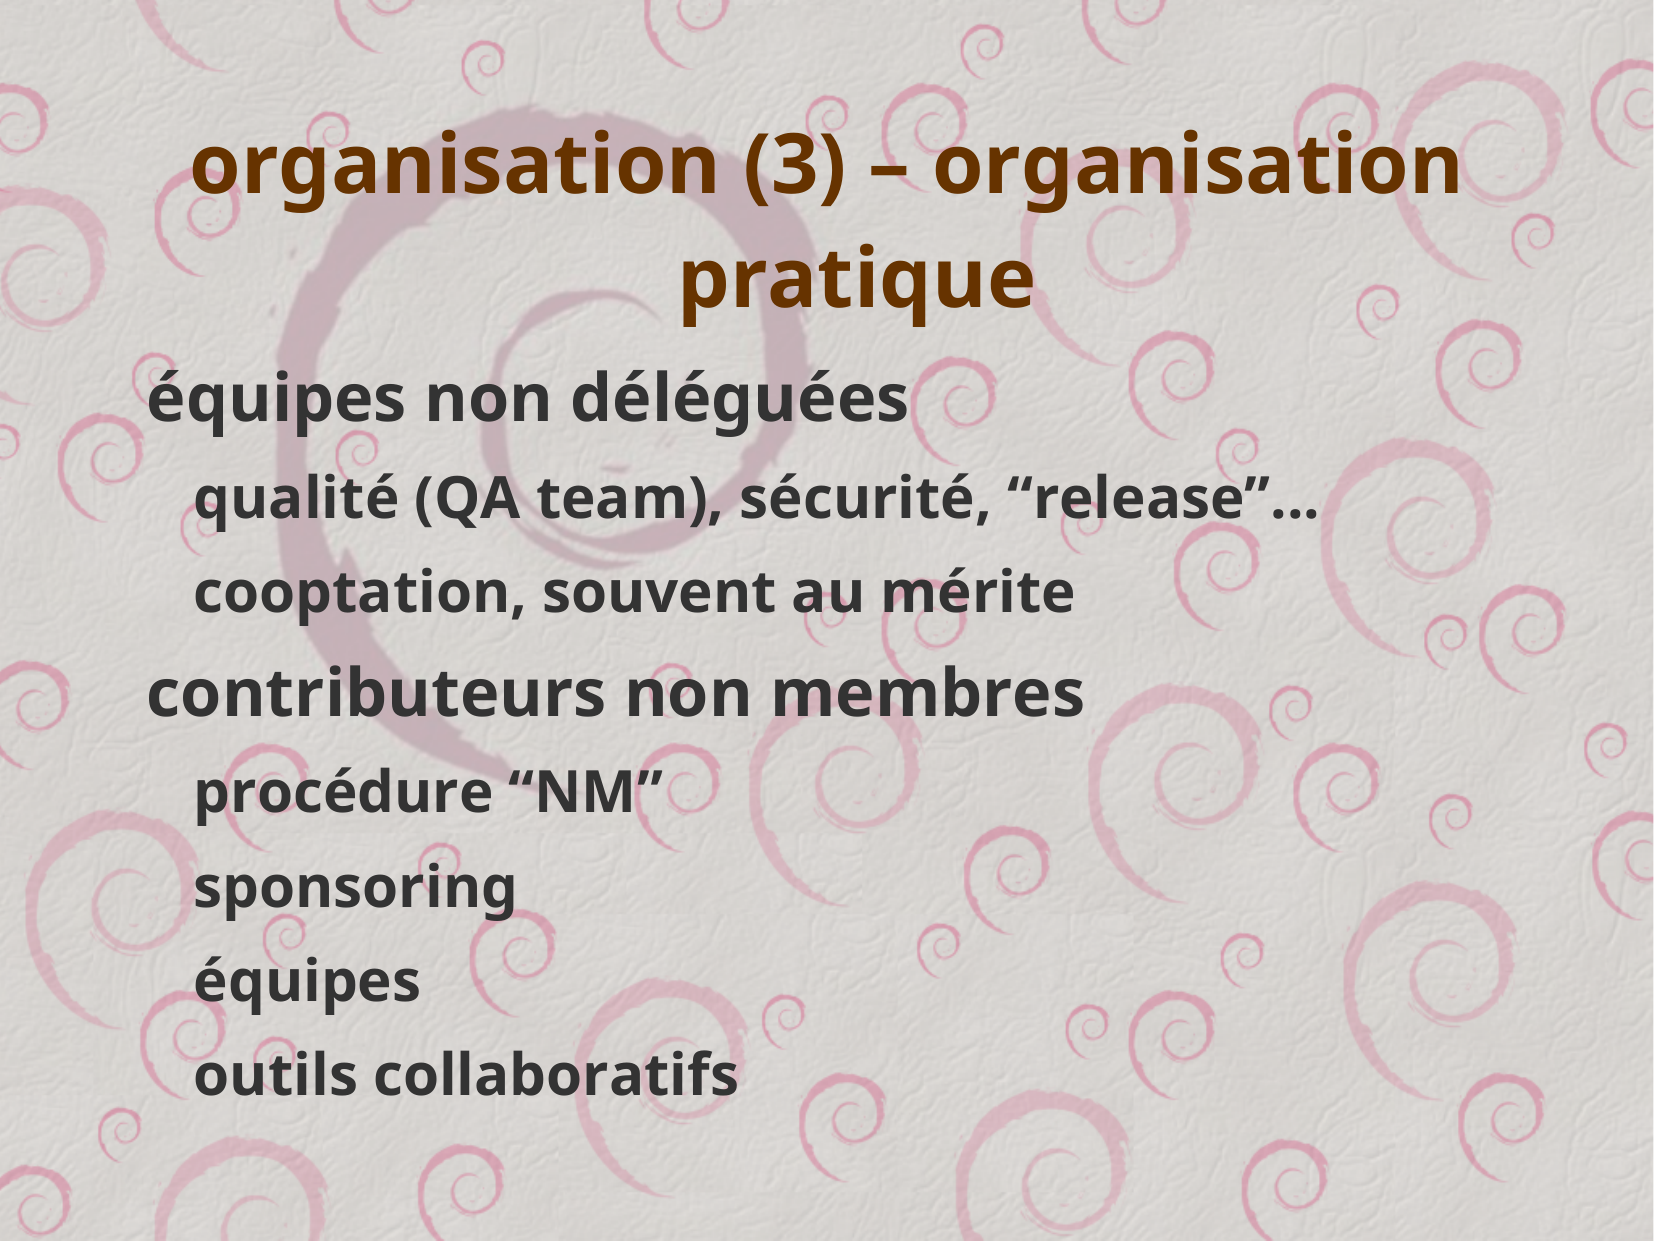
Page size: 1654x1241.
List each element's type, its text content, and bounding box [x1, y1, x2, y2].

picture [0, 0, 1654, 1241]
list équipes non déléguées qualité (QA team), sécurité, “release”... cooptation, souvent au mérite contributeurs non membres procédure “NM” sponsoring équipes outils collaboratifs [134, 350, 1516, 1133]
title organisation (3) – organisation pratique [121, 114, 1534, 322]
